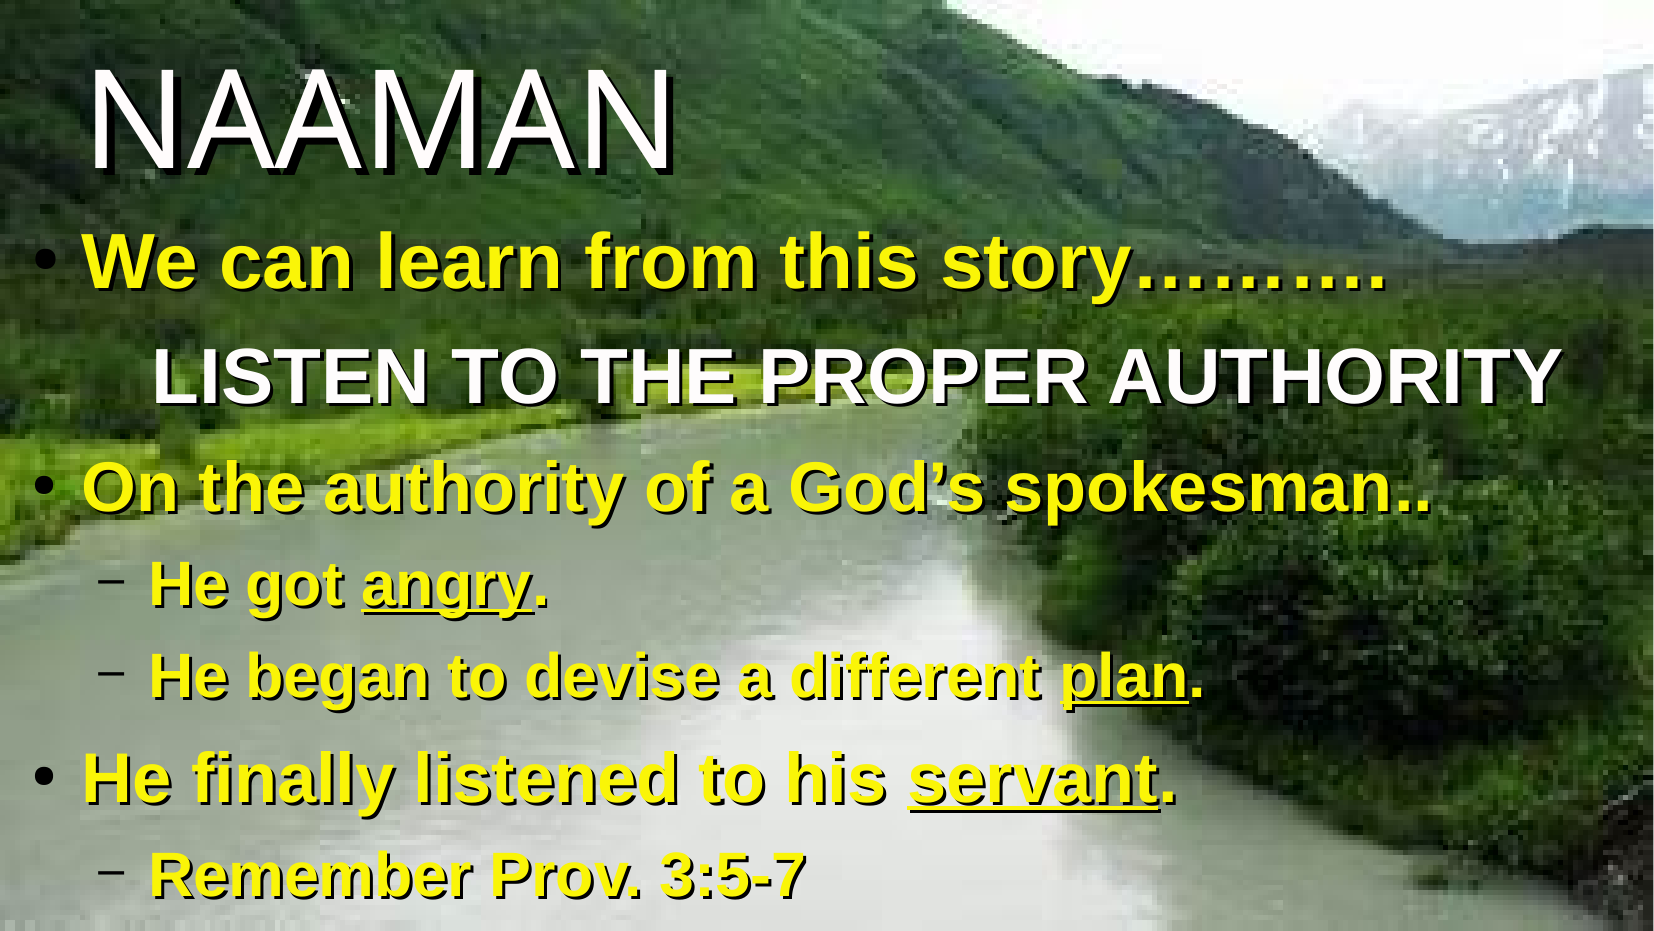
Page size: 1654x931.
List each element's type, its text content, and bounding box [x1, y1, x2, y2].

list We can learn from this story………. LISTEN TO THE PROPER AUTHORITY On the authority of a God’s spokesman.. He got angry. He began to devise a different plan. He finally listened to his servant. Remember Prov. 3:5-7 [15, 217, 1636, 916]
title NAAMAN [82, 17, 1171, 212]
picture [0, 0, 1654, 931]
